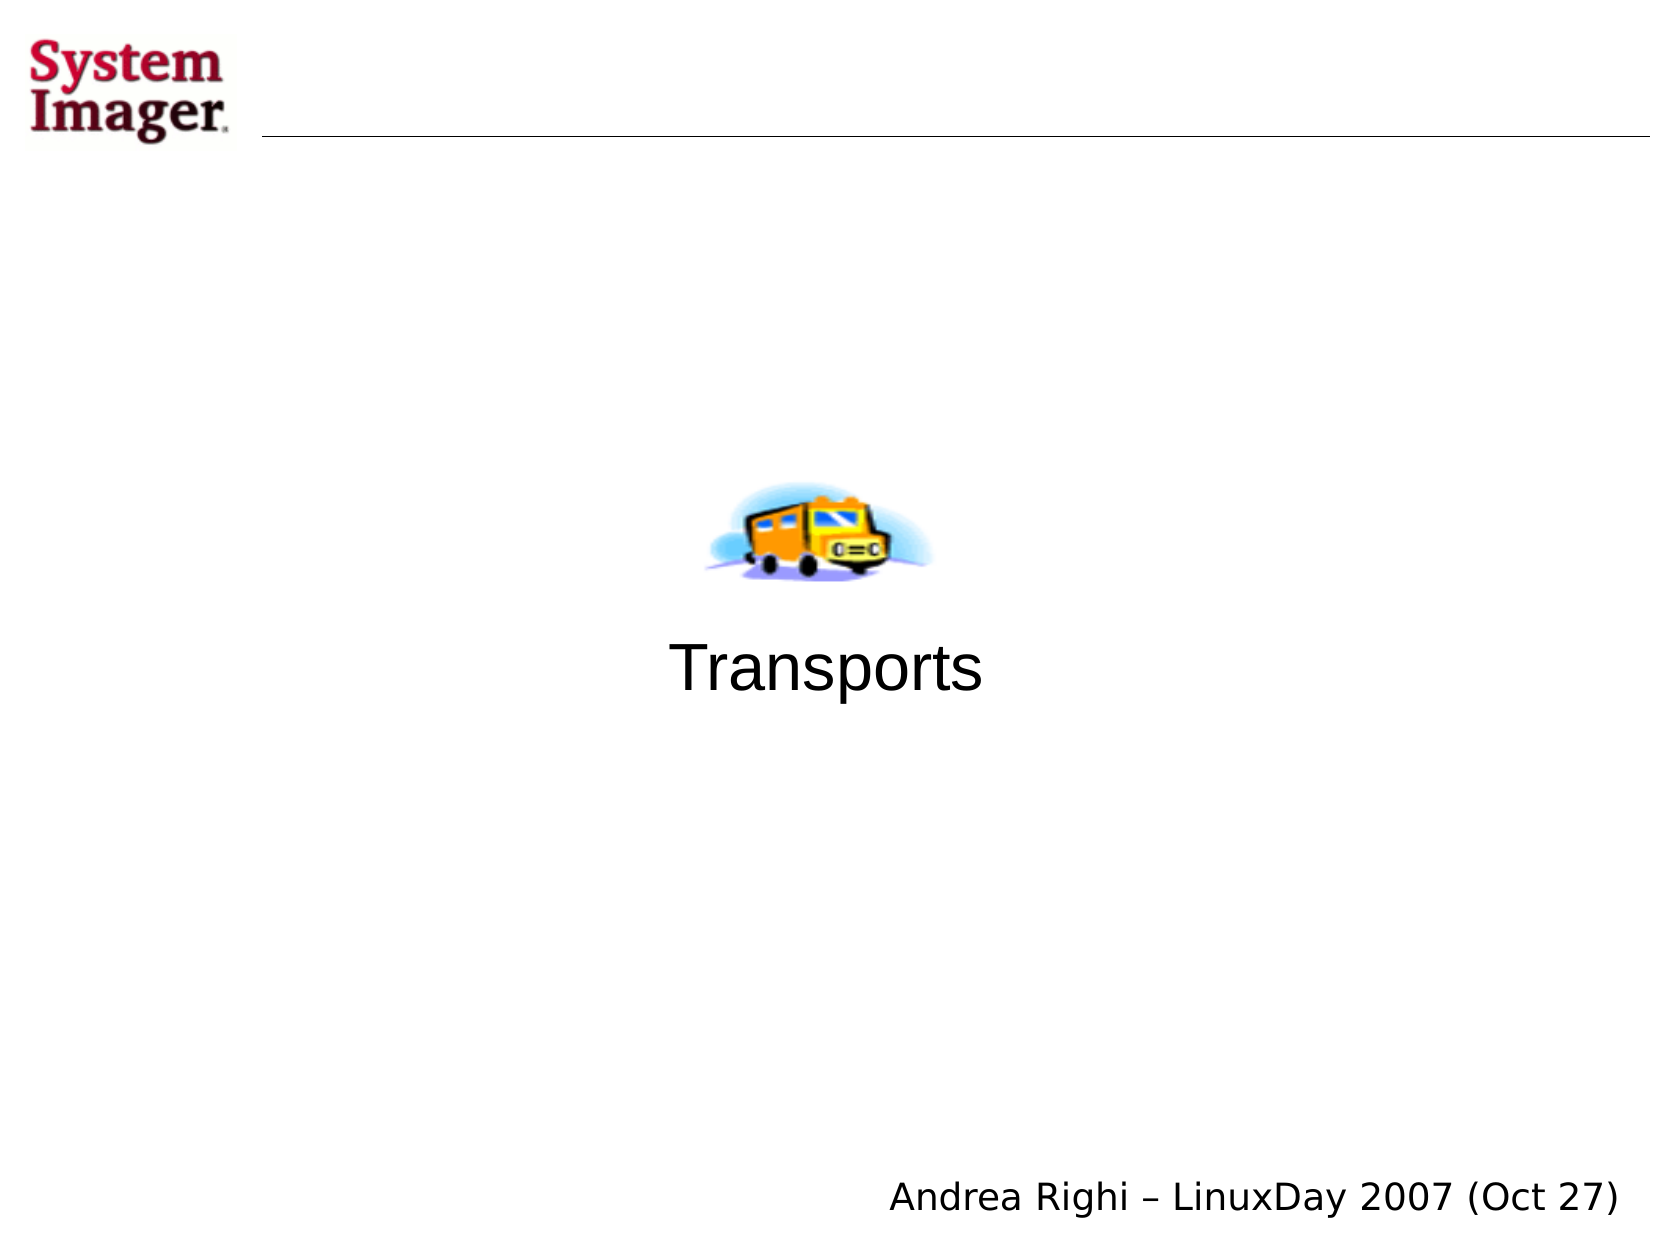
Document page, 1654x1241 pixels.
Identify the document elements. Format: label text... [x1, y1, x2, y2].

text_box Transports [82, 232, 1571, 1102]
picture [25, 34, 237, 151]
picture [694, 457, 947, 615]
